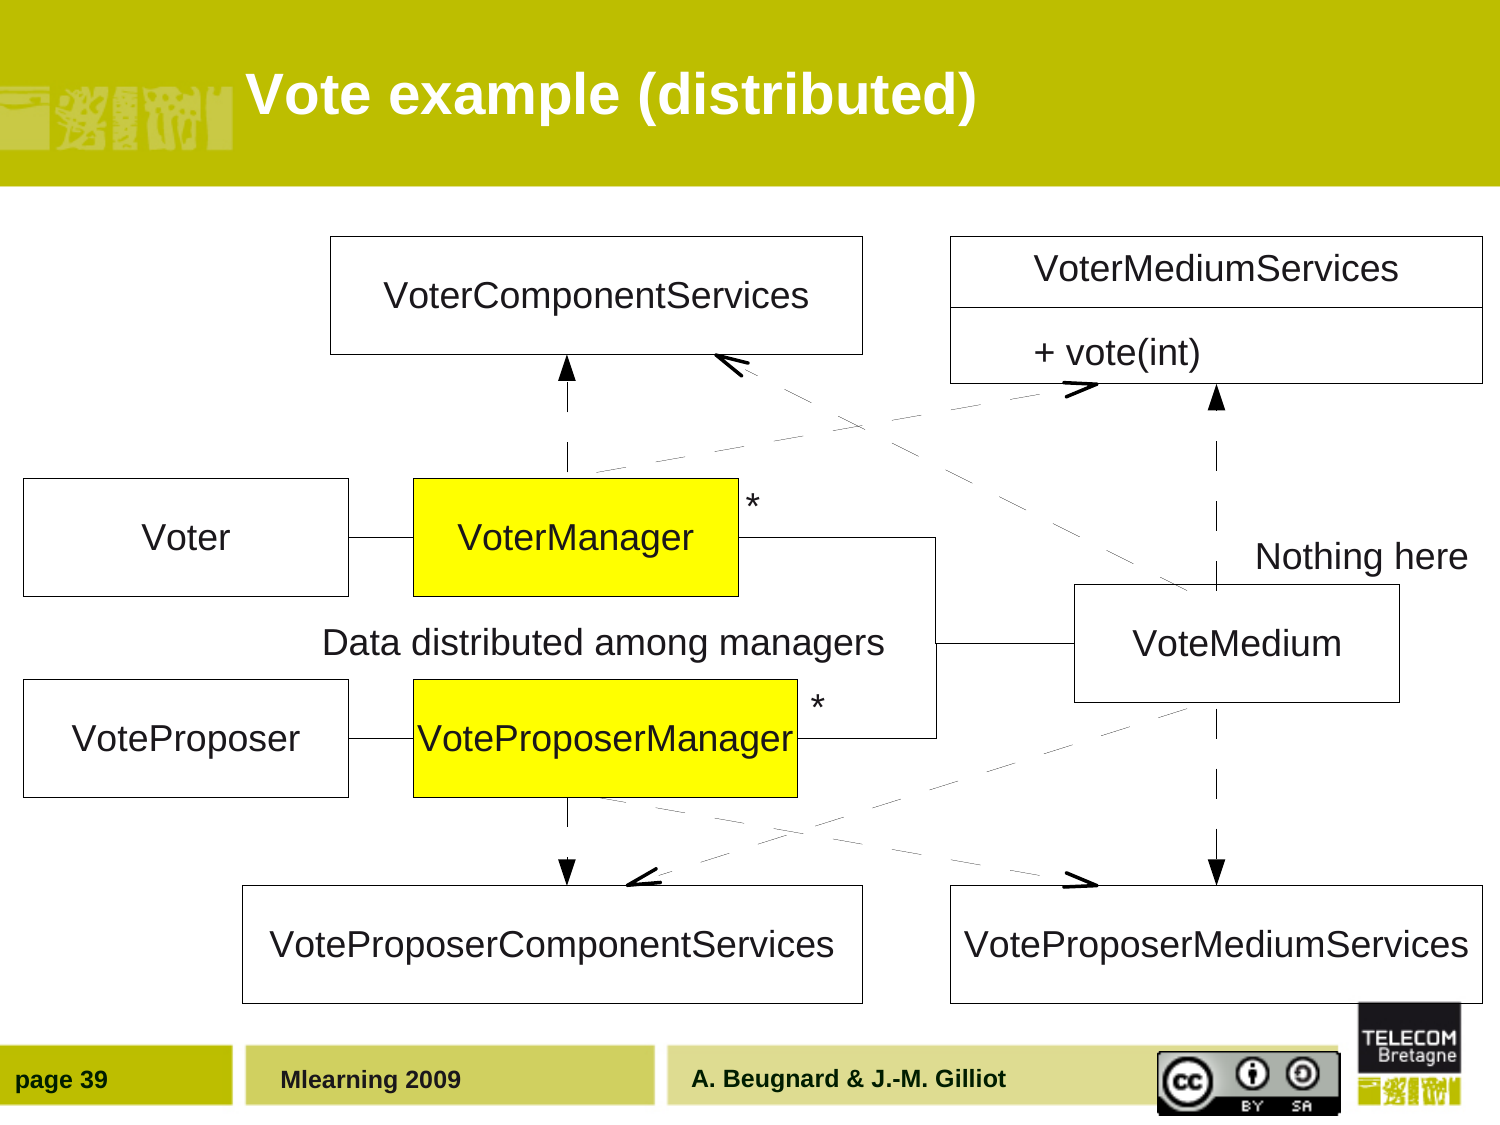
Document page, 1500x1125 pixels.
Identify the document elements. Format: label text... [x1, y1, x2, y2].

text_box VoteProposerMediumServices [950, 885, 1483, 1004]
text_box Data distributed among managers [307, 614, 901, 672]
text_box Voter [23, 478, 349, 597]
text_box VoteProposer [23, 679, 349, 798]
text_box VoterManager [413, 478, 739, 597]
text_box VoterMediumServices + vote(int) [950, 236, 1483, 307]
text_box VoteProposerManager [413, 679, 798, 798]
text_box * [730, 478, 776, 536]
text_box VoteMedium [1074, 584, 1400, 703]
text_box VoterMediumServices + vote(int) [950, 308, 1483, 384]
text_box Nothing here [1240, 527, 1484, 585]
picture [0, 0, 1500, 1125]
text_box VoterComponentServices [330, 236, 863, 355]
title Vote example (distributed) [245, 23, 1459, 166]
text_box * [795, 679, 841, 737]
text_box VoteProposerComponentServices [242, 885, 863, 1004]
